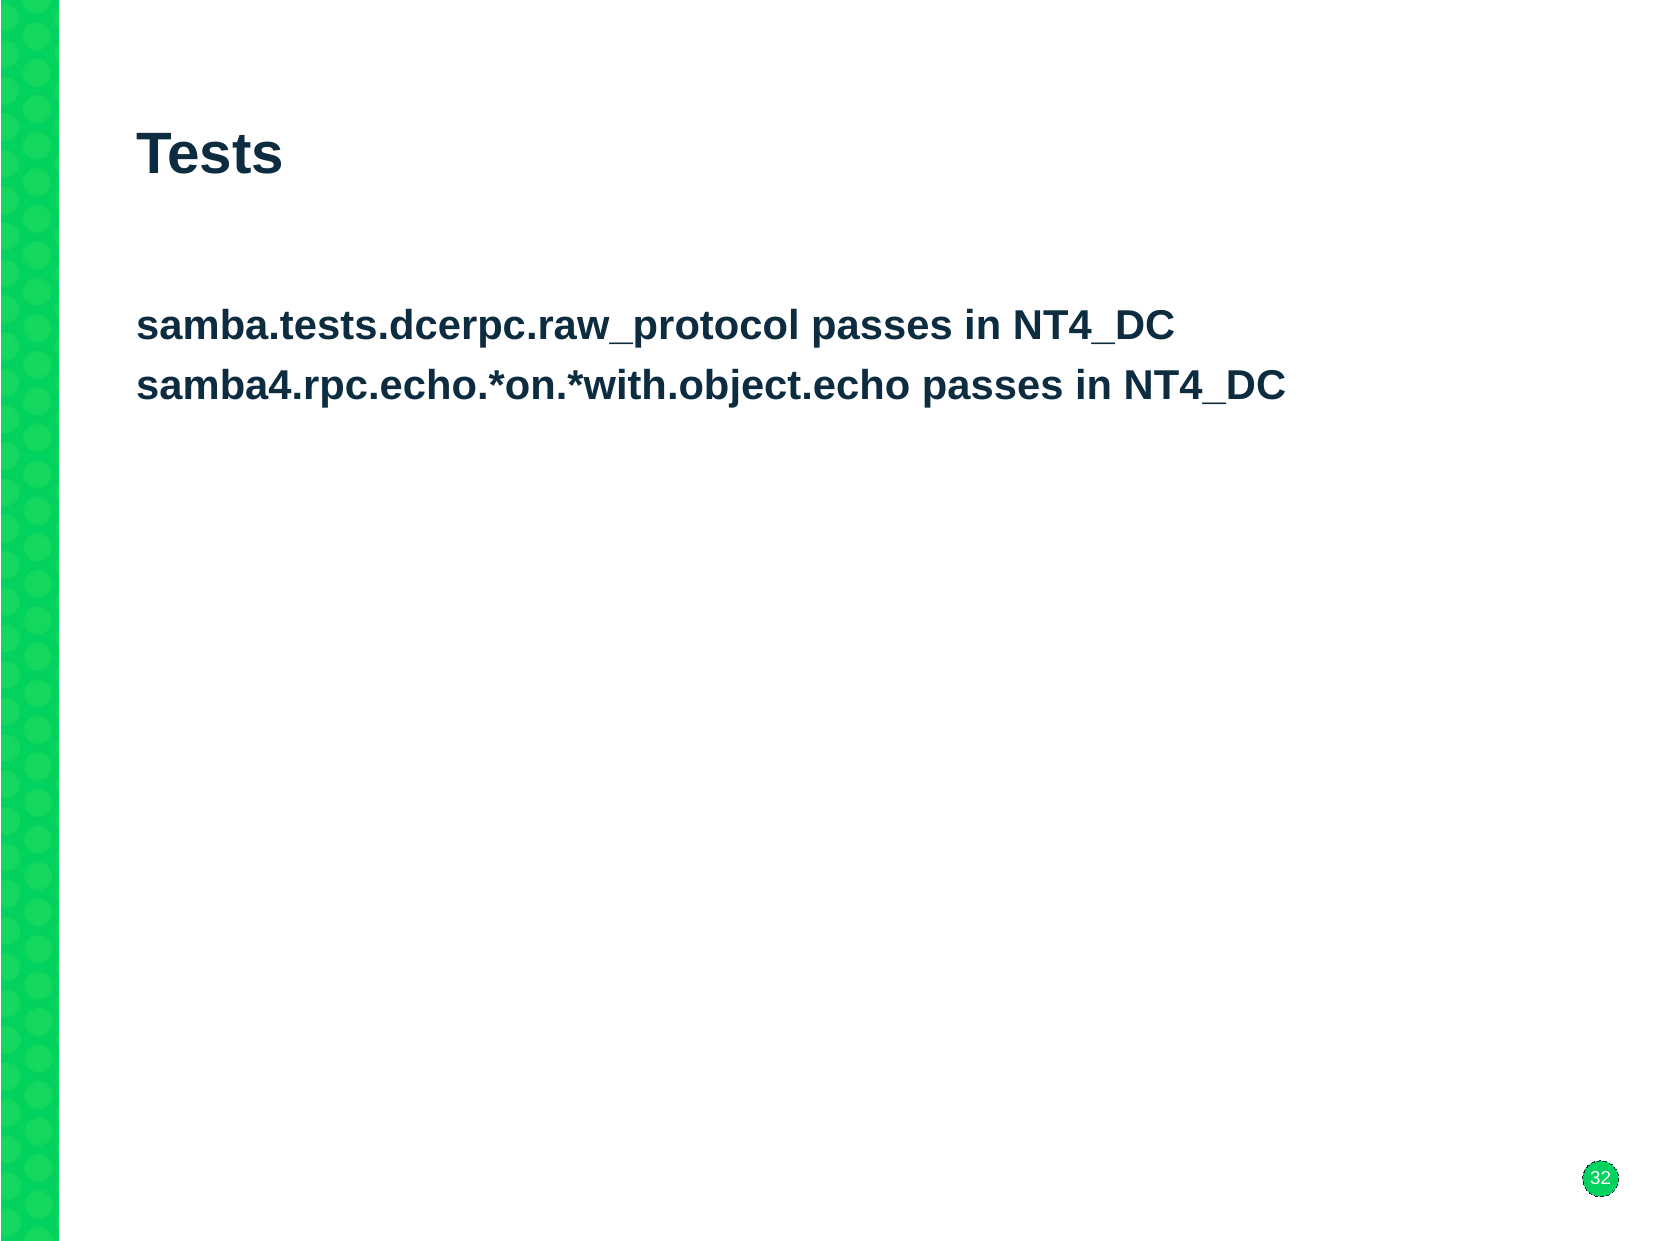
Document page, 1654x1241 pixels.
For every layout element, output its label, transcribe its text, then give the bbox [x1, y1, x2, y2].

list samba.tests.dcerpc.raw_protocol passes in NT4_DC samba4.rpc.echo.*on.*with.object.echo passes in NT4_DC [121, 290, 1531, 1100]
title Tests [121, 49, 1531, 257]
picture [1, 0, 59, 1241]
